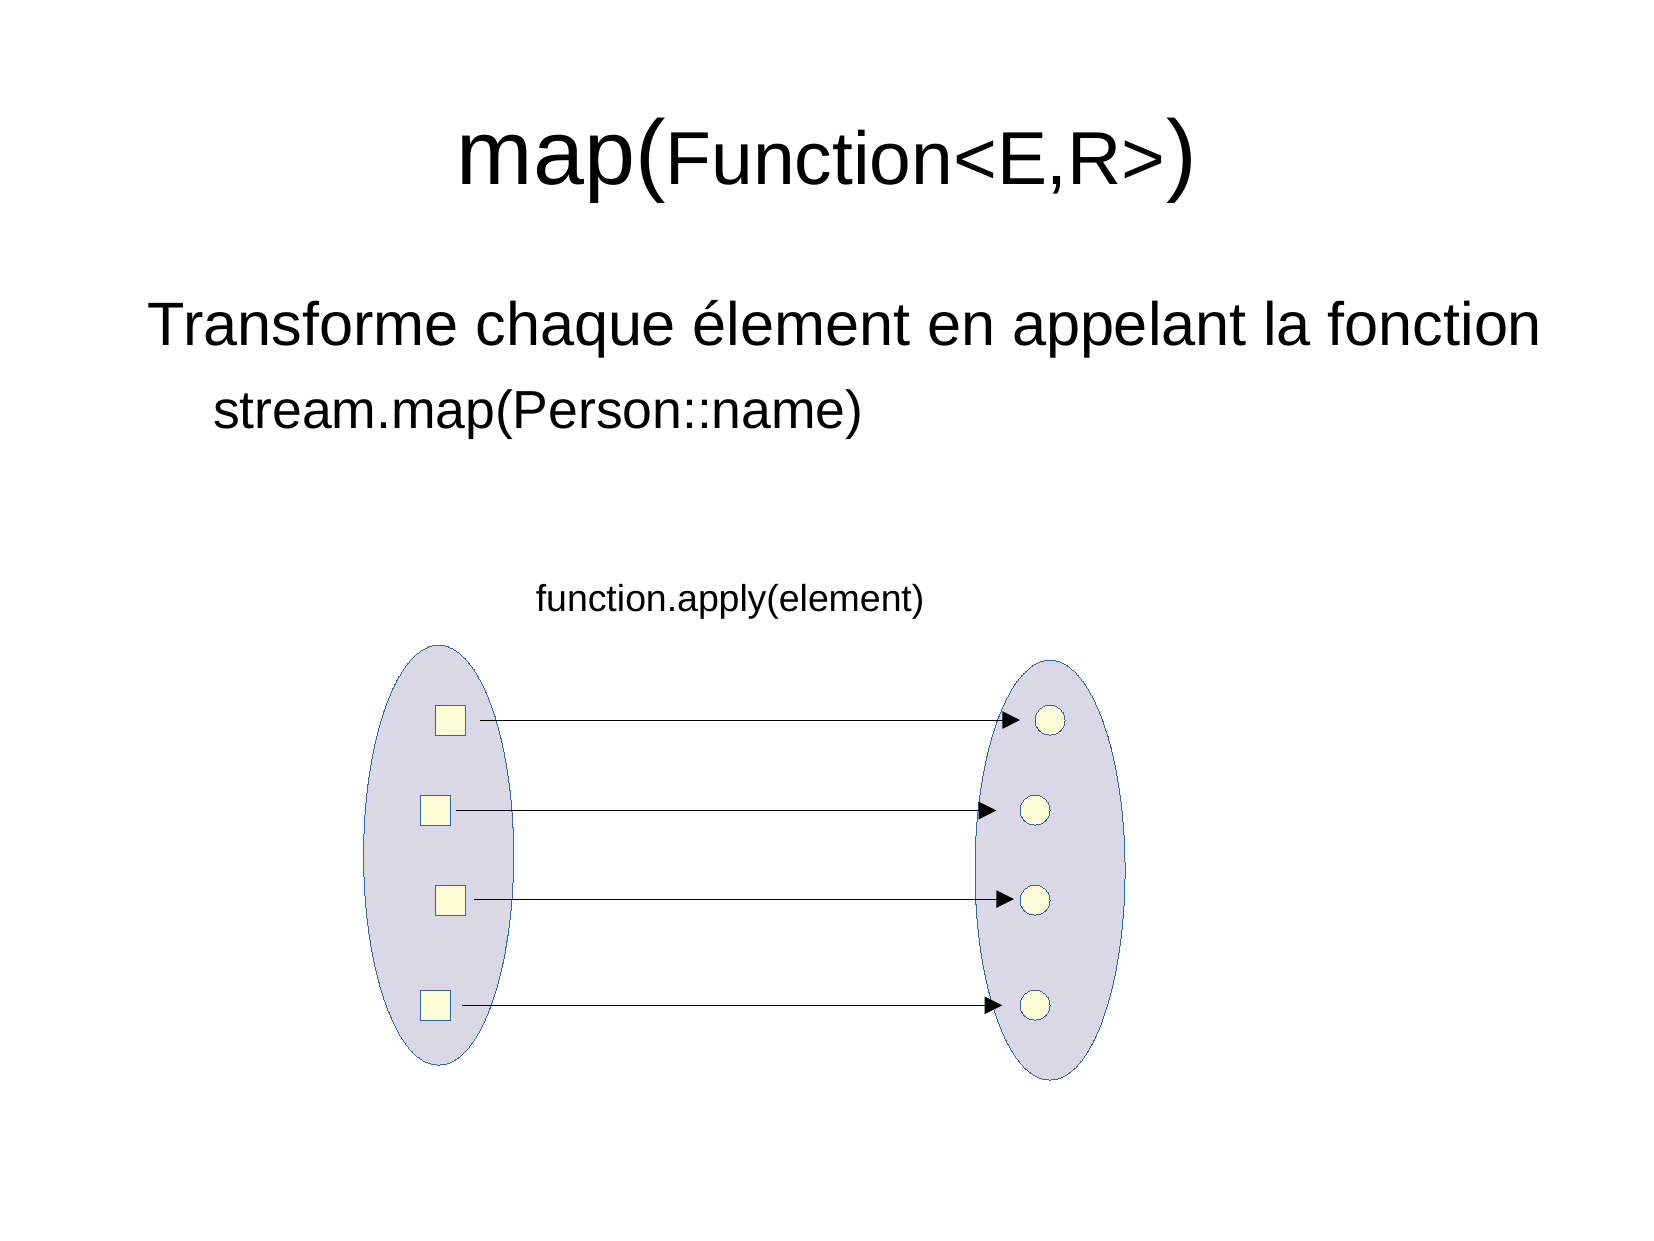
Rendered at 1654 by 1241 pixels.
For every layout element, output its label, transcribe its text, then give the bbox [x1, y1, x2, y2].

text_box function.apply(element) [520, 570, 940, 627]
text_box [975, 660, 1126, 1081]
list Transforme chaque élement en appelant la fonction stream.map(Person::name) [82, 290, 1571, 496]
text_box [363, 645, 514, 1066]
title map(Function<E,R>) [82, 49, 1571, 257]
